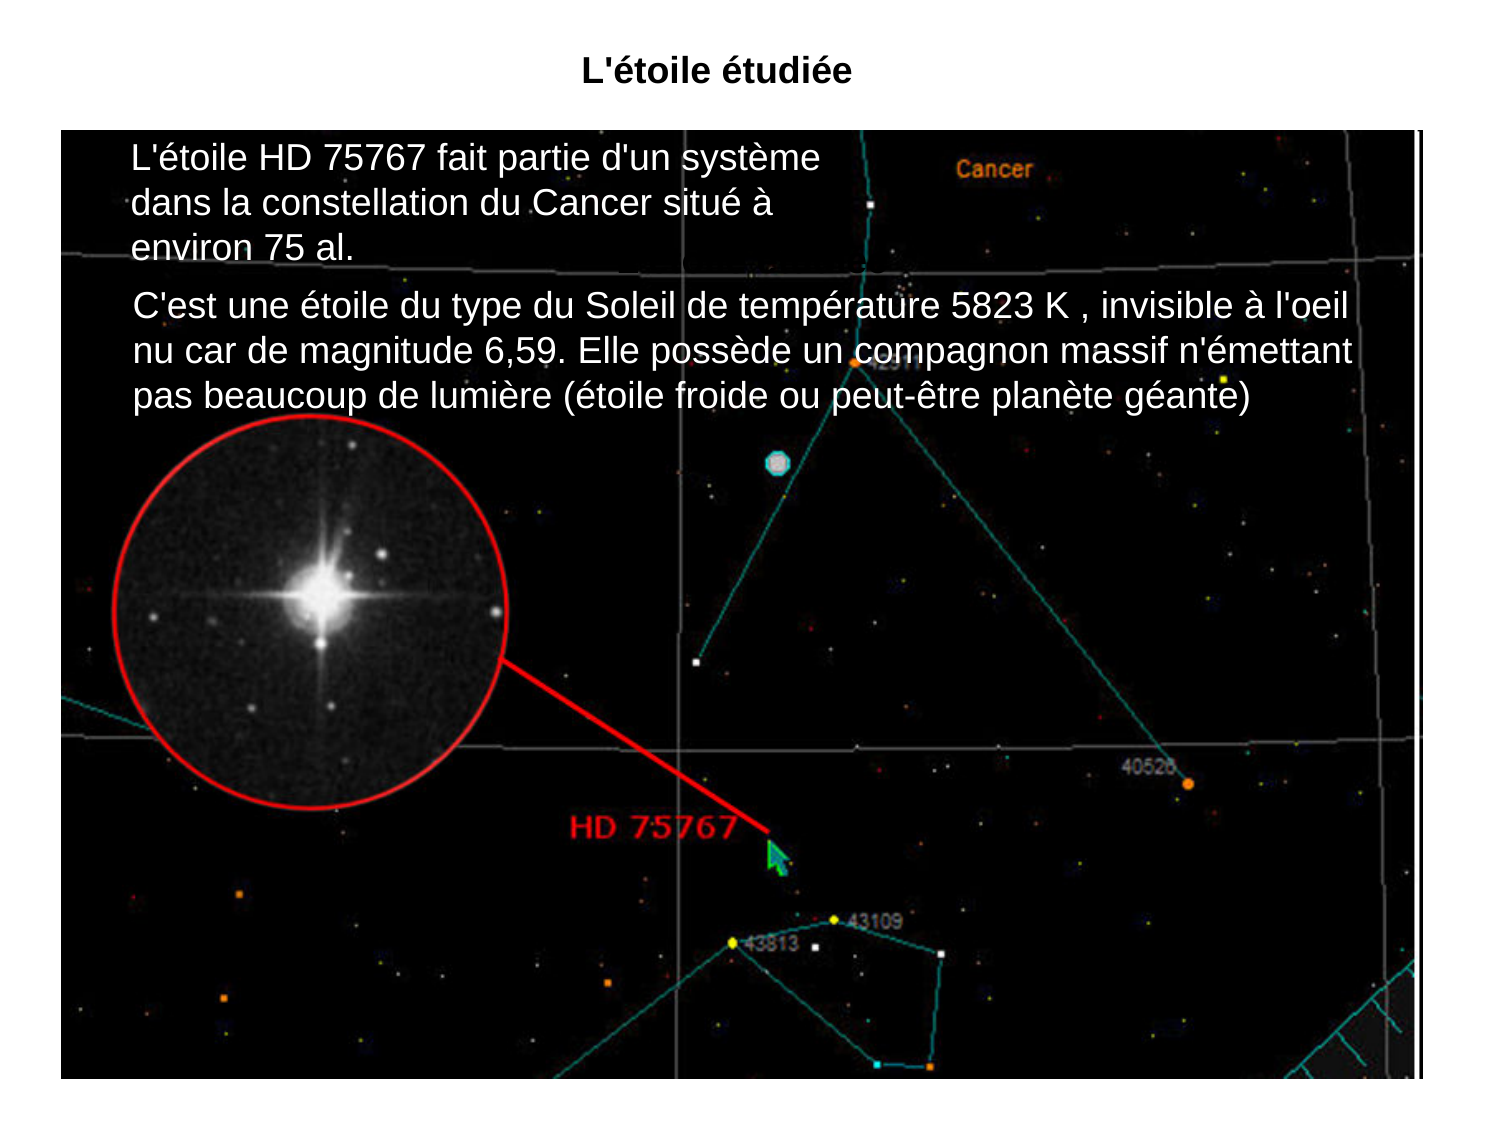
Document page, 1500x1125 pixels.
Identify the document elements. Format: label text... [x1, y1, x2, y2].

text_box L'étoile HD 75767 fait partie d'un système dans la constellation du Cancer situé à environ 75 al. [115, 125, 843, 277]
text_box L'étoile étudiée C'est une étoile du type du Soleil de température 5823 K , invisible à l'oeil nu car de magnitude 6,59. Elle possède un compagnon massif n'émettant pas beaucoup de lumière (étoile froide ou peut-être planète géante) [117, 228, 1398, 424]
picture [61, 130, 1423, 1079]
text_box L'étoile étudiée [566, 38, 879, 99]
